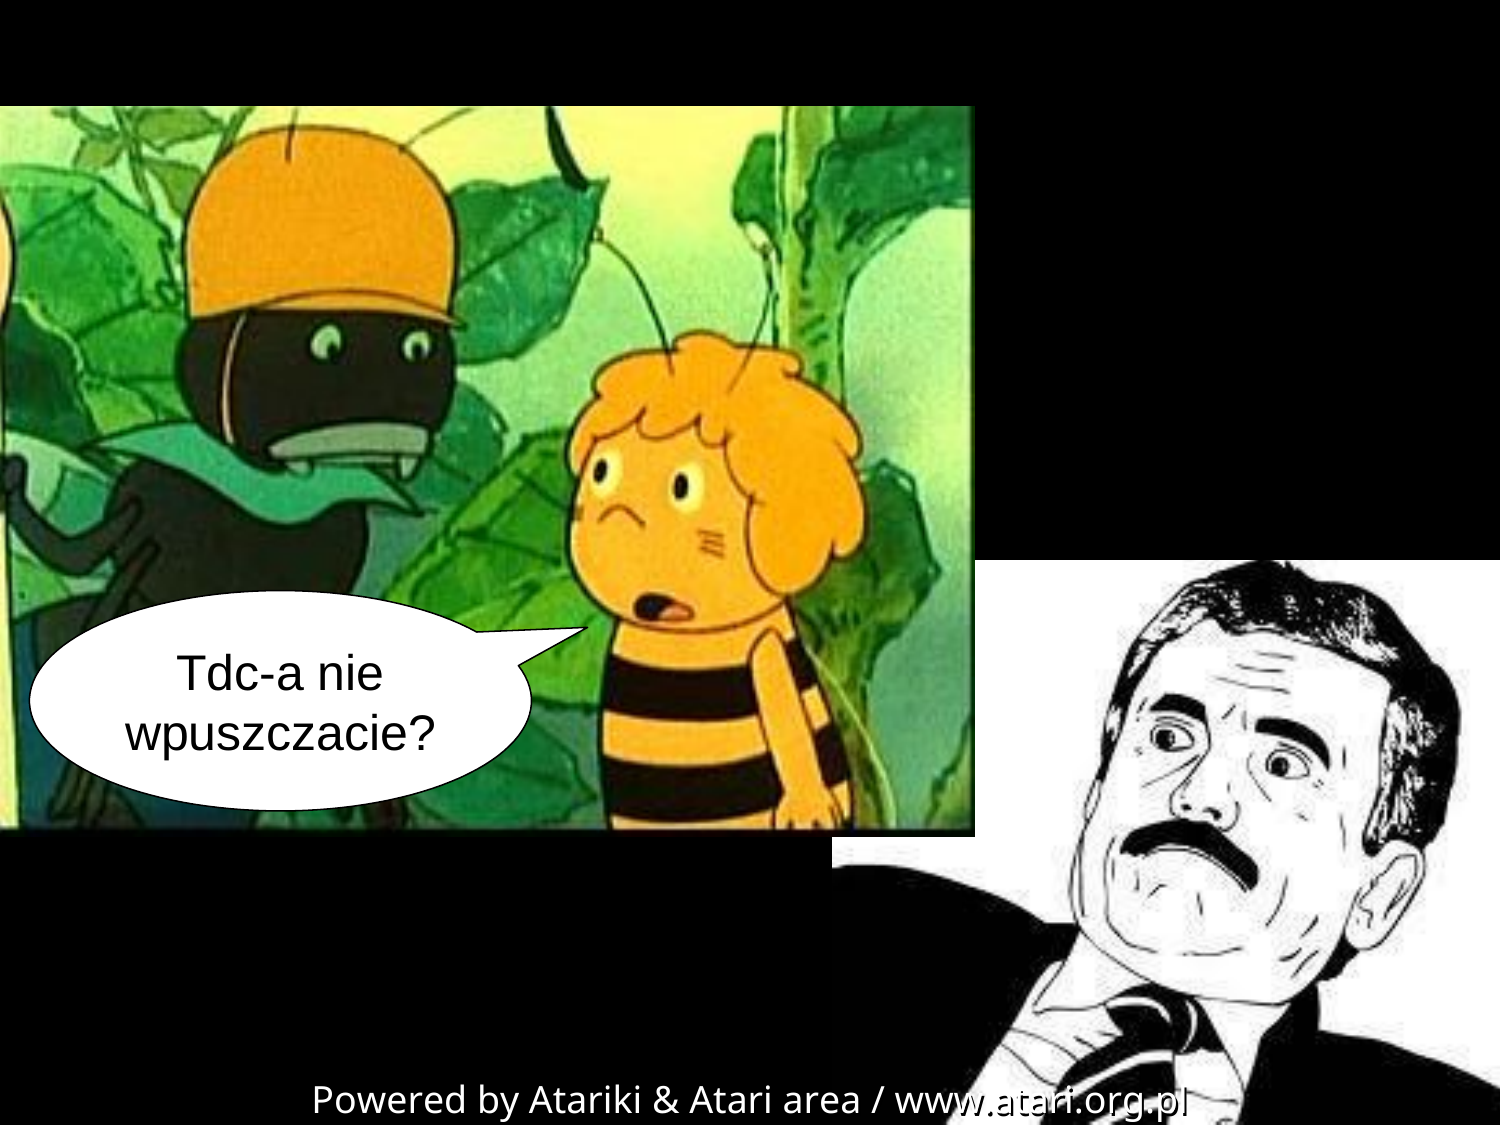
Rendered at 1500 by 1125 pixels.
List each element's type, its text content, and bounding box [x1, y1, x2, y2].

picture [0, 106, 1500, 1069]
text_box Tdc-a nie wpuszczacie? [29, 590, 588, 811]
text_box Powered by Atariki & Atari area / www.atari.org.pl [0, 1069, 1500, 1125]
